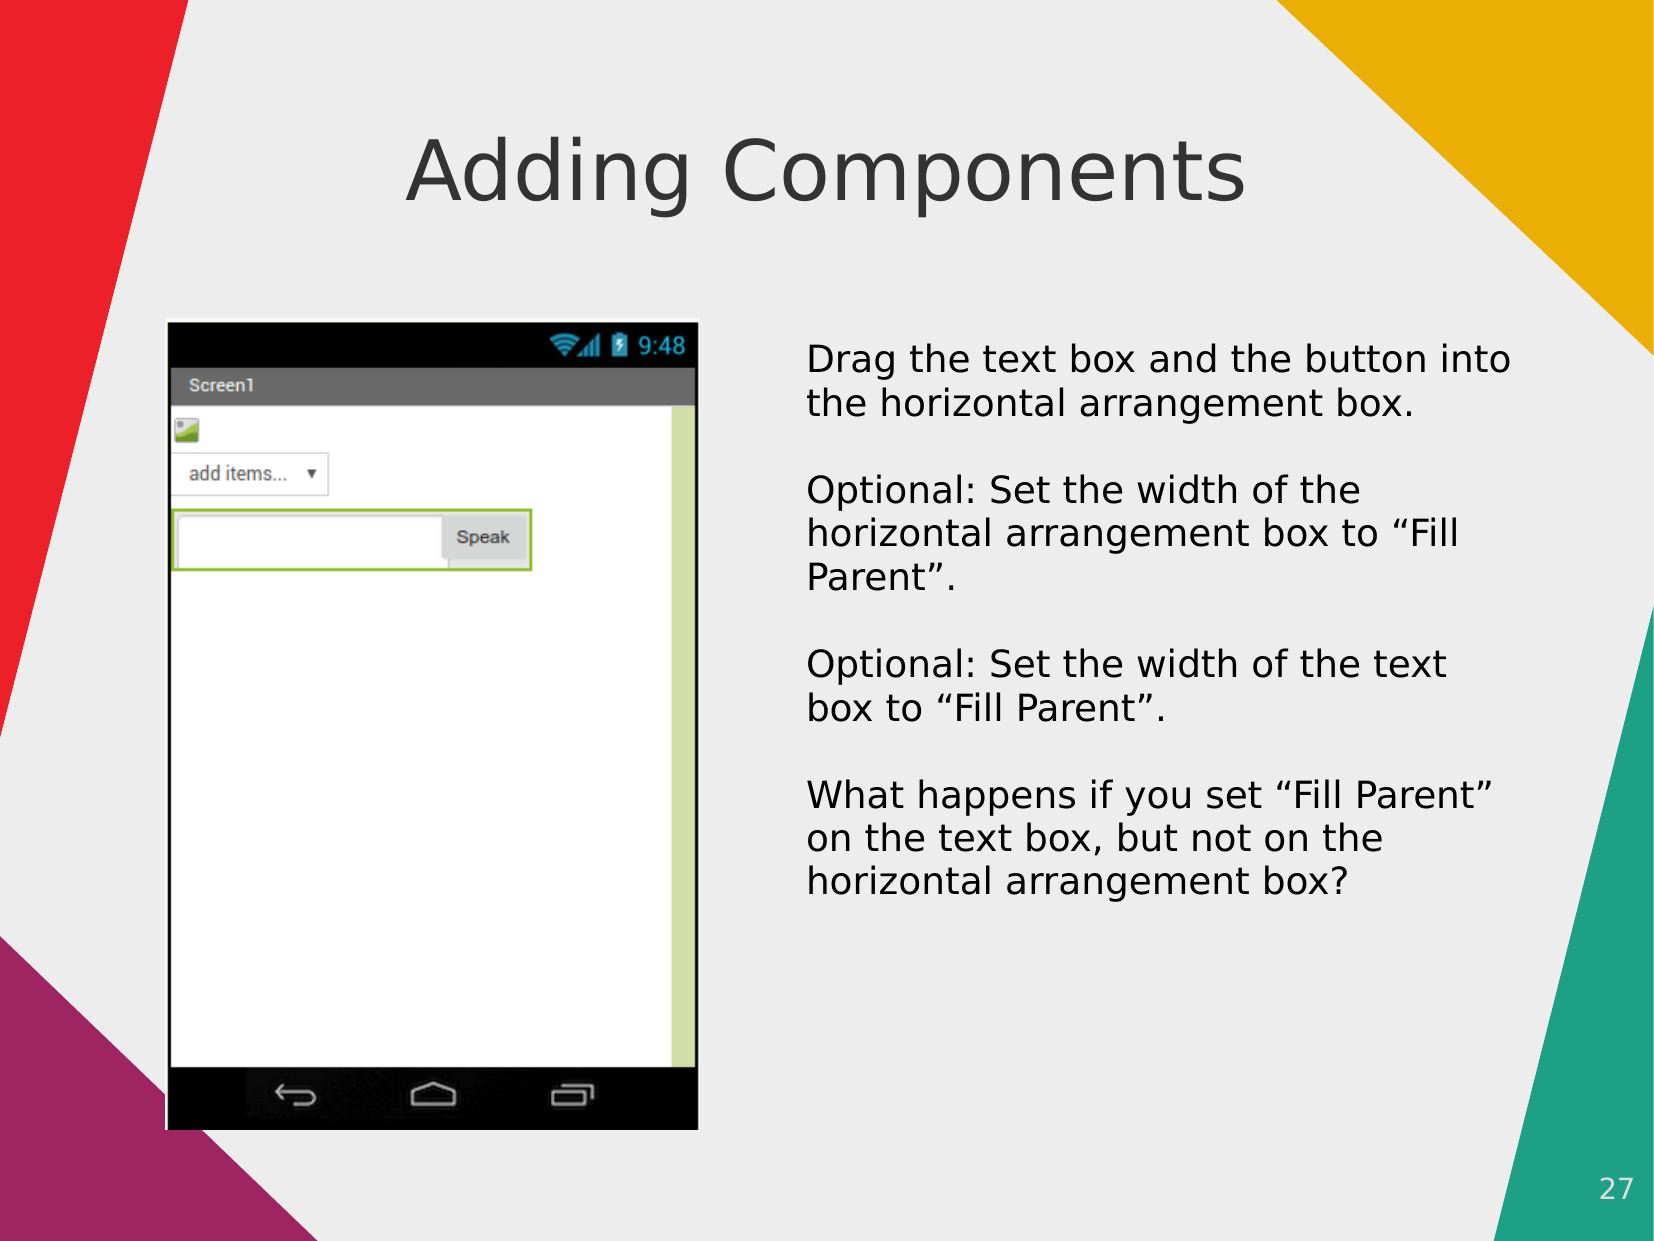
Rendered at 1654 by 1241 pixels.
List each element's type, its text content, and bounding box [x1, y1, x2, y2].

text_box Drag the text box and the button into the horizontal arrangement box. Optional: Set the width of the horizontal arrangement box to “Fill Parent”. Optional: Set the width of the text box to “Fill Parent”. What happens if you set “Fill Parent” on the text box, but not on the horizontal arrangement box? [791, 330, 1536, 912]
title Adding Components [114, 73, 1539, 271]
picture [165, 318, 700, 1130]
